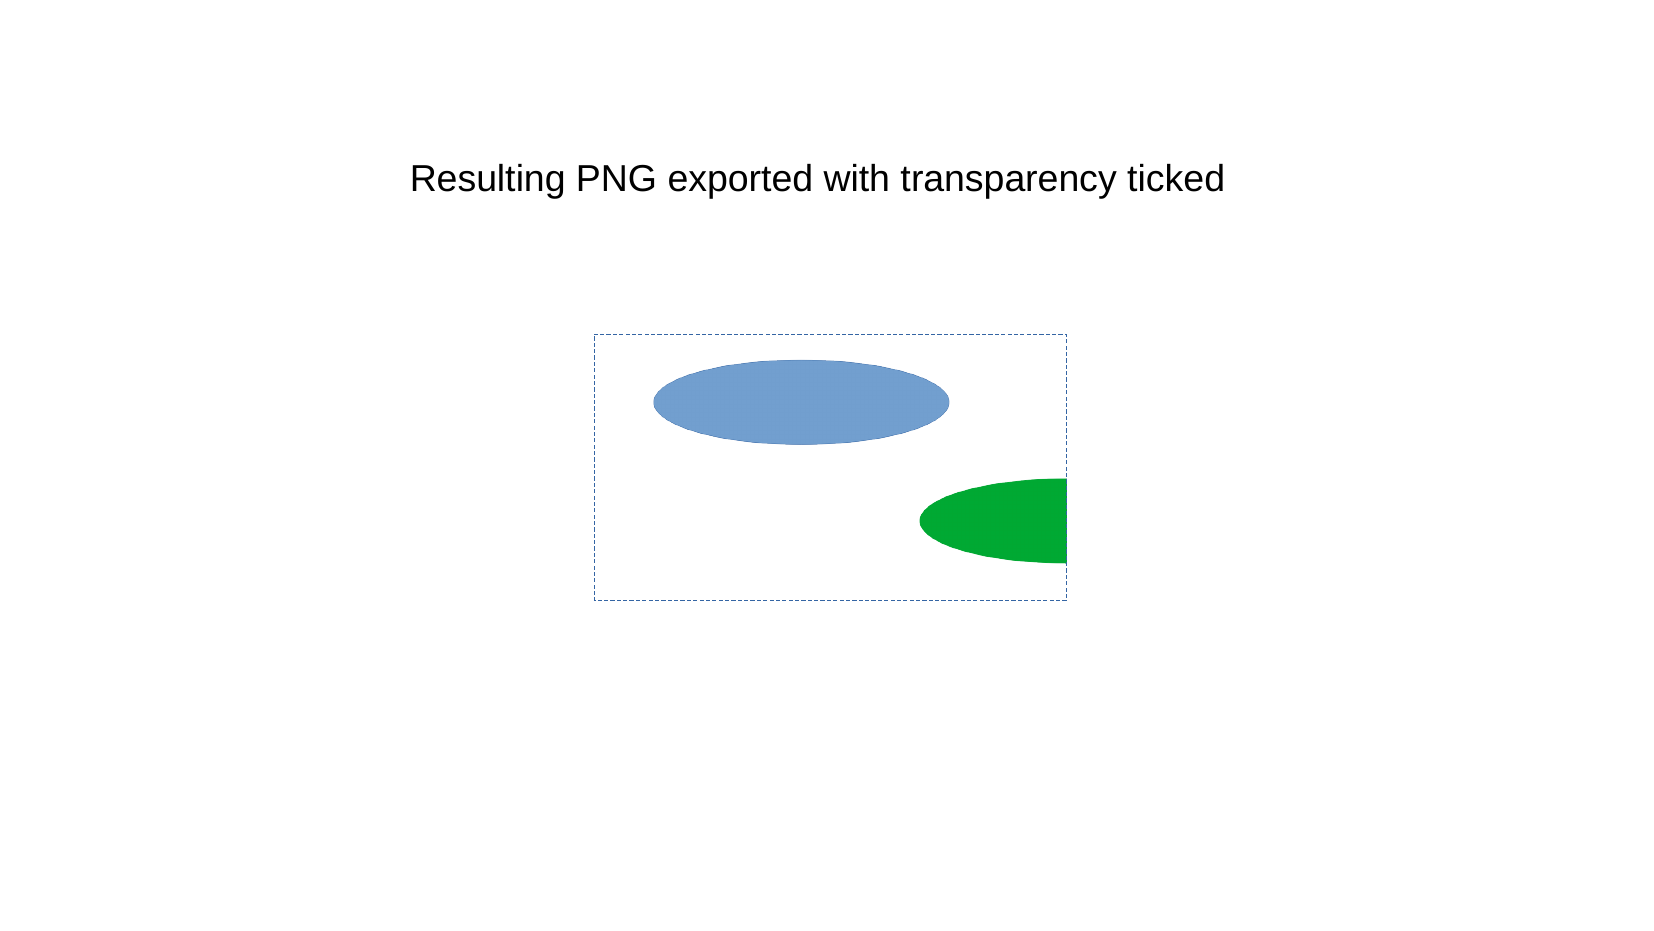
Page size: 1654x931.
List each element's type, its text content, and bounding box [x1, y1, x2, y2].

picture [594, 334, 1067, 601]
text_box Resulting PNG exported with transparency ticked [395, 149, 1241, 207]
